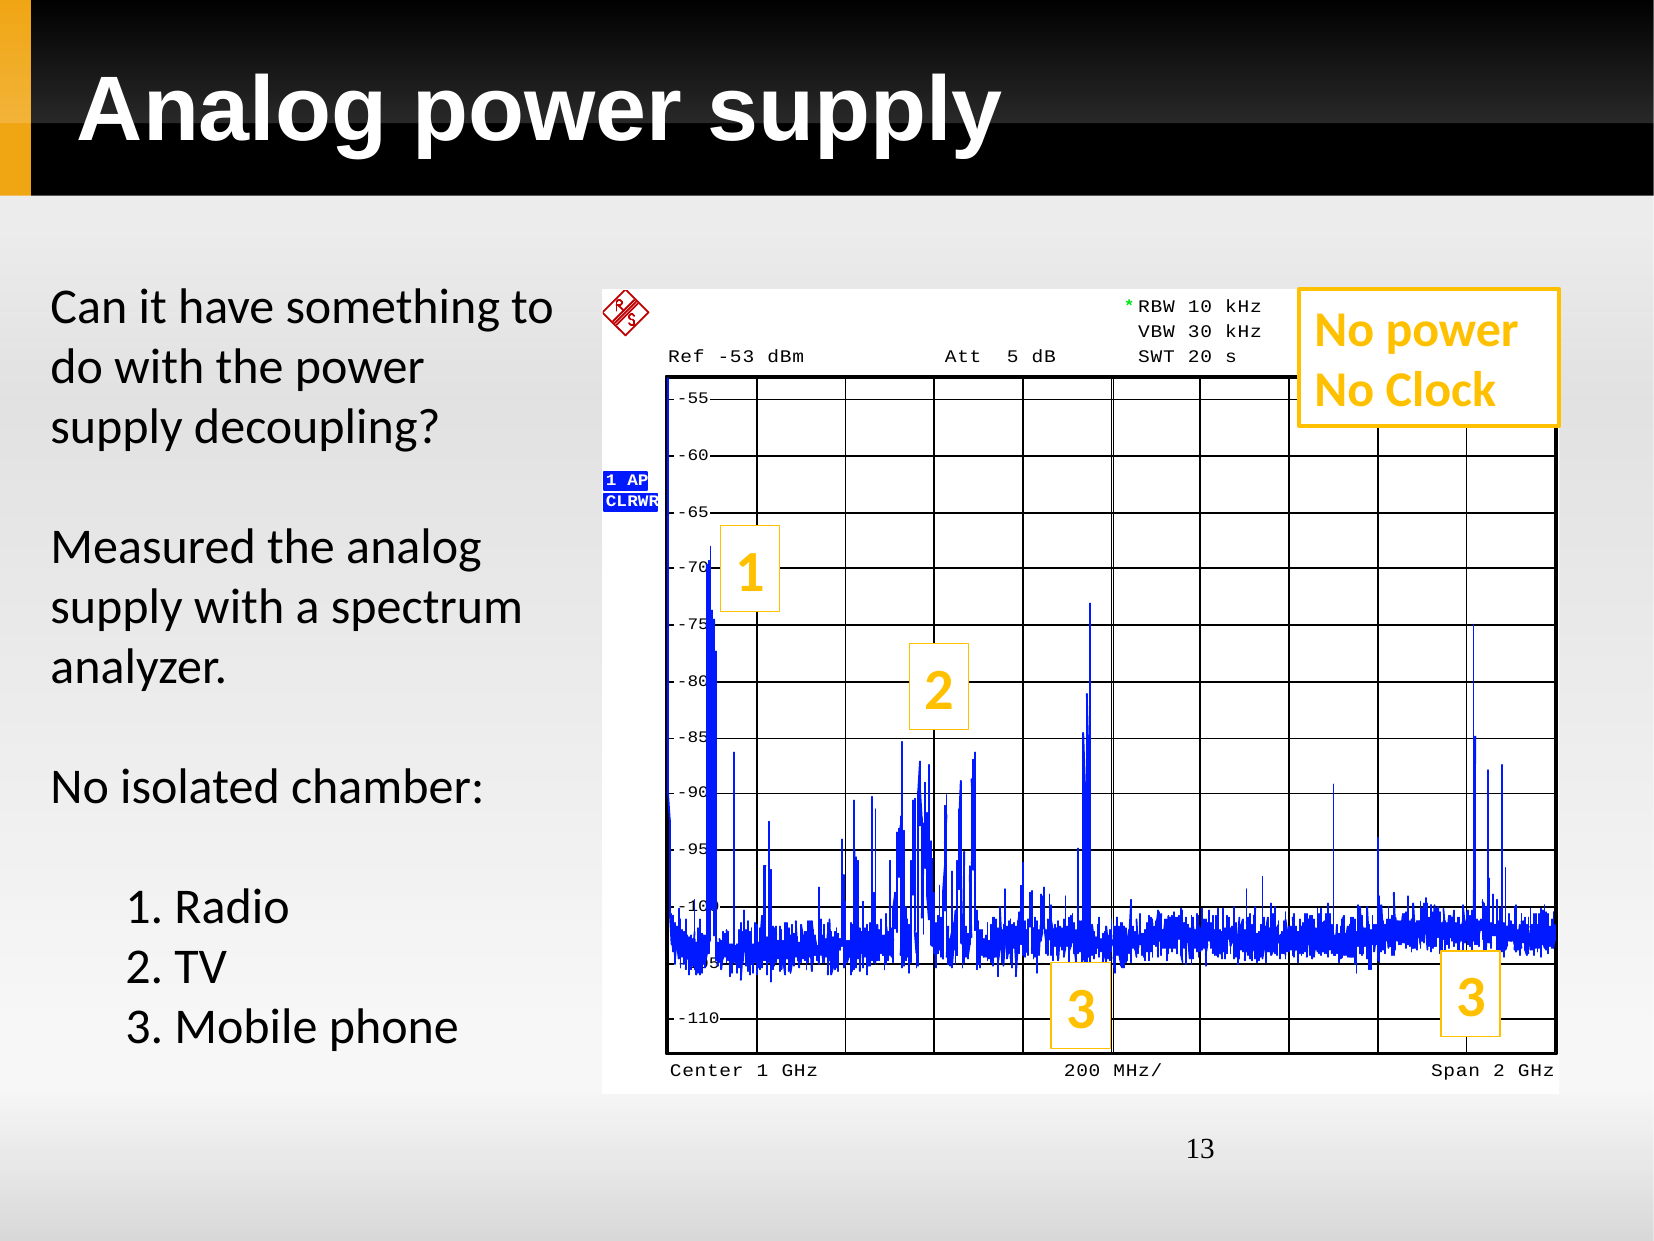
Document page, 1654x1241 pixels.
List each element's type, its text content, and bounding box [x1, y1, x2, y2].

text_box Can it have something to do with the power supply decoupling? Measured the analog supply with a spectrum analyzer. No isolated chamber: 1. Radio 2. TV 3. Mobile phone [35, 265, 579, 1069]
text_box 1 [720, 525, 780, 612]
picture [602, 289, 1560, 1094]
text_box 3 [1441, 950, 1501, 1037]
text_box 3 [1051, 962, 1111, 1049]
text_box 2 [909, 643, 969, 730]
text_box No power No Clock [1299, 289, 1560, 426]
title Analog power supply [76, 7, 1565, 200]
text_box [1185, 1129, 1571, 1216]
